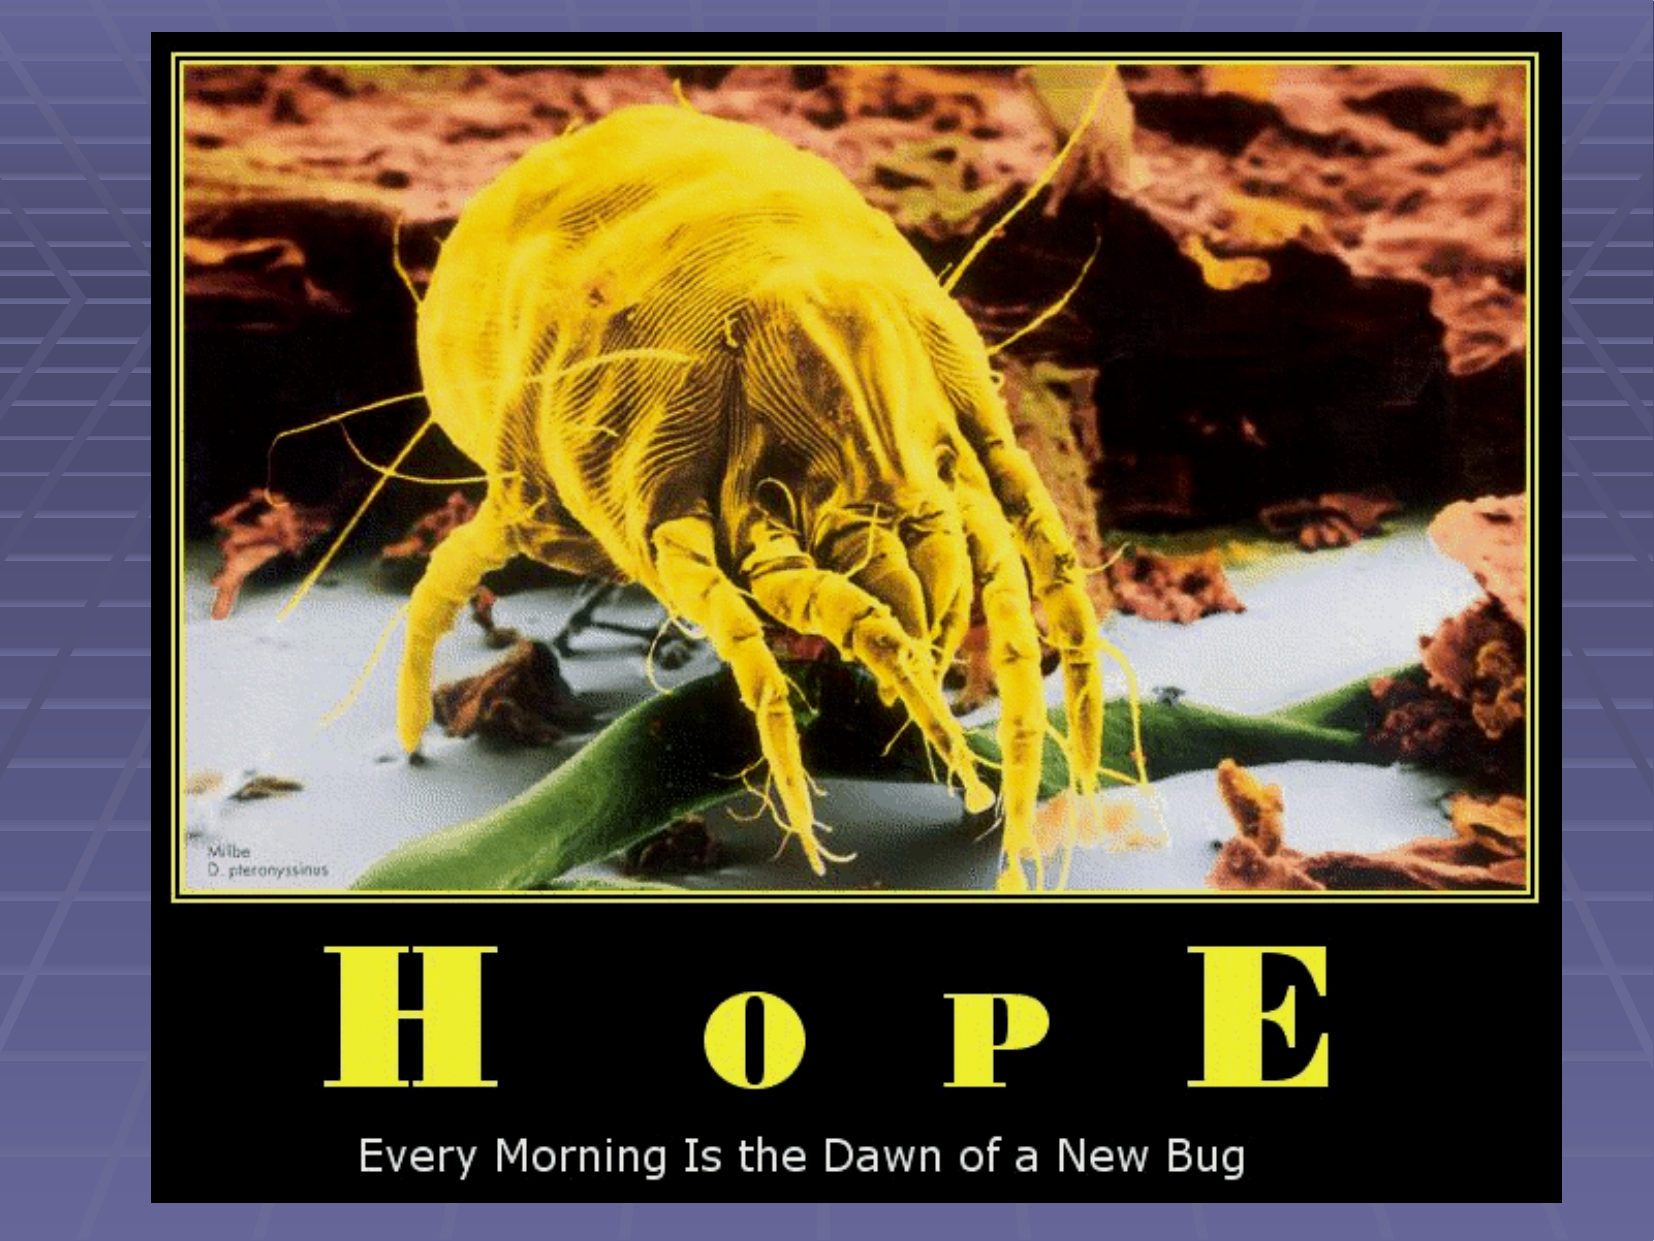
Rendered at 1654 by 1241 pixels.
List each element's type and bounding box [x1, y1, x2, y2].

picture [151, 32, 1562, 1203]
